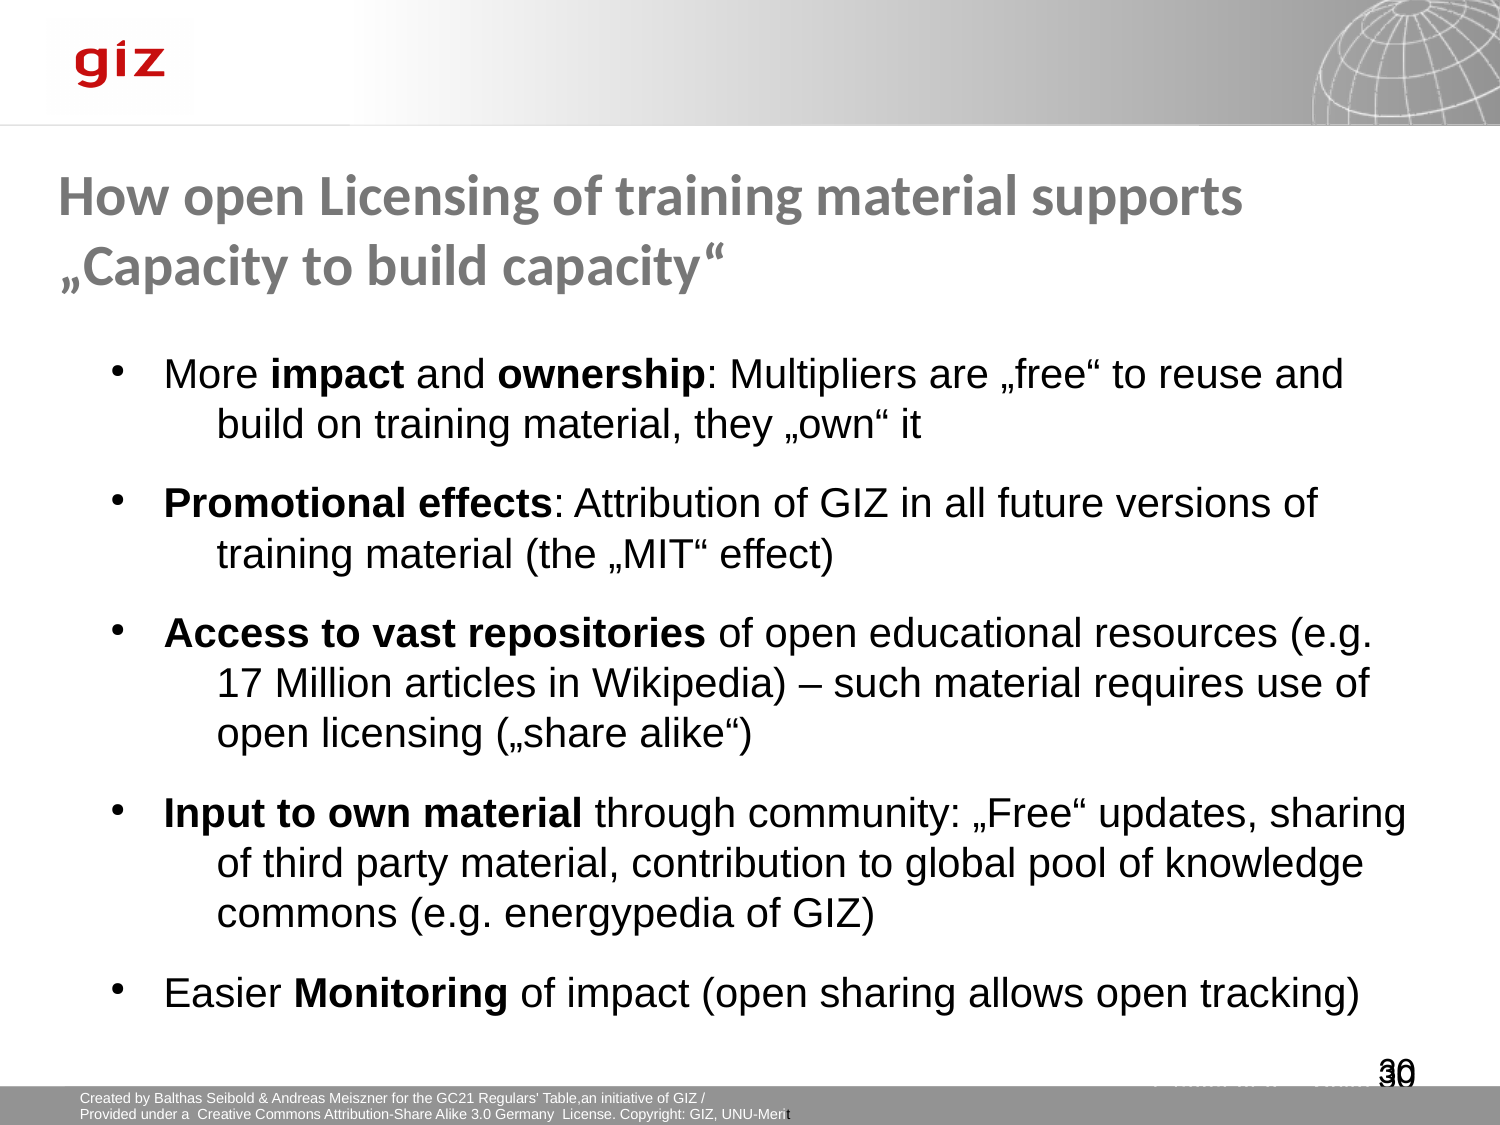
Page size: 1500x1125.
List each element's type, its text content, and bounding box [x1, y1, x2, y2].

list More impact and ownership: Multipliers are „free“ to reuse and build on training material, they „own“ it Promotional effects: Attribution of GIZ in all future versions of training material (the „MIT“ effect) Access to vast repositories of open educational resources (e.g. 17 Million articles in Wikipedia) – such material requires use of open licensing („share alike“) Input to own material through community: „Free“ updates, sharing of third party material, contribution to global pool of knowledge commons (e.g. energypedia of GIZ) Easier Monitoring of impact (open sharing allows open tracking) [75, 346, 1426, 1043]
title How open Licensing of training material supports „Capacity to build capacity“ [58, 140, 1430, 314]
